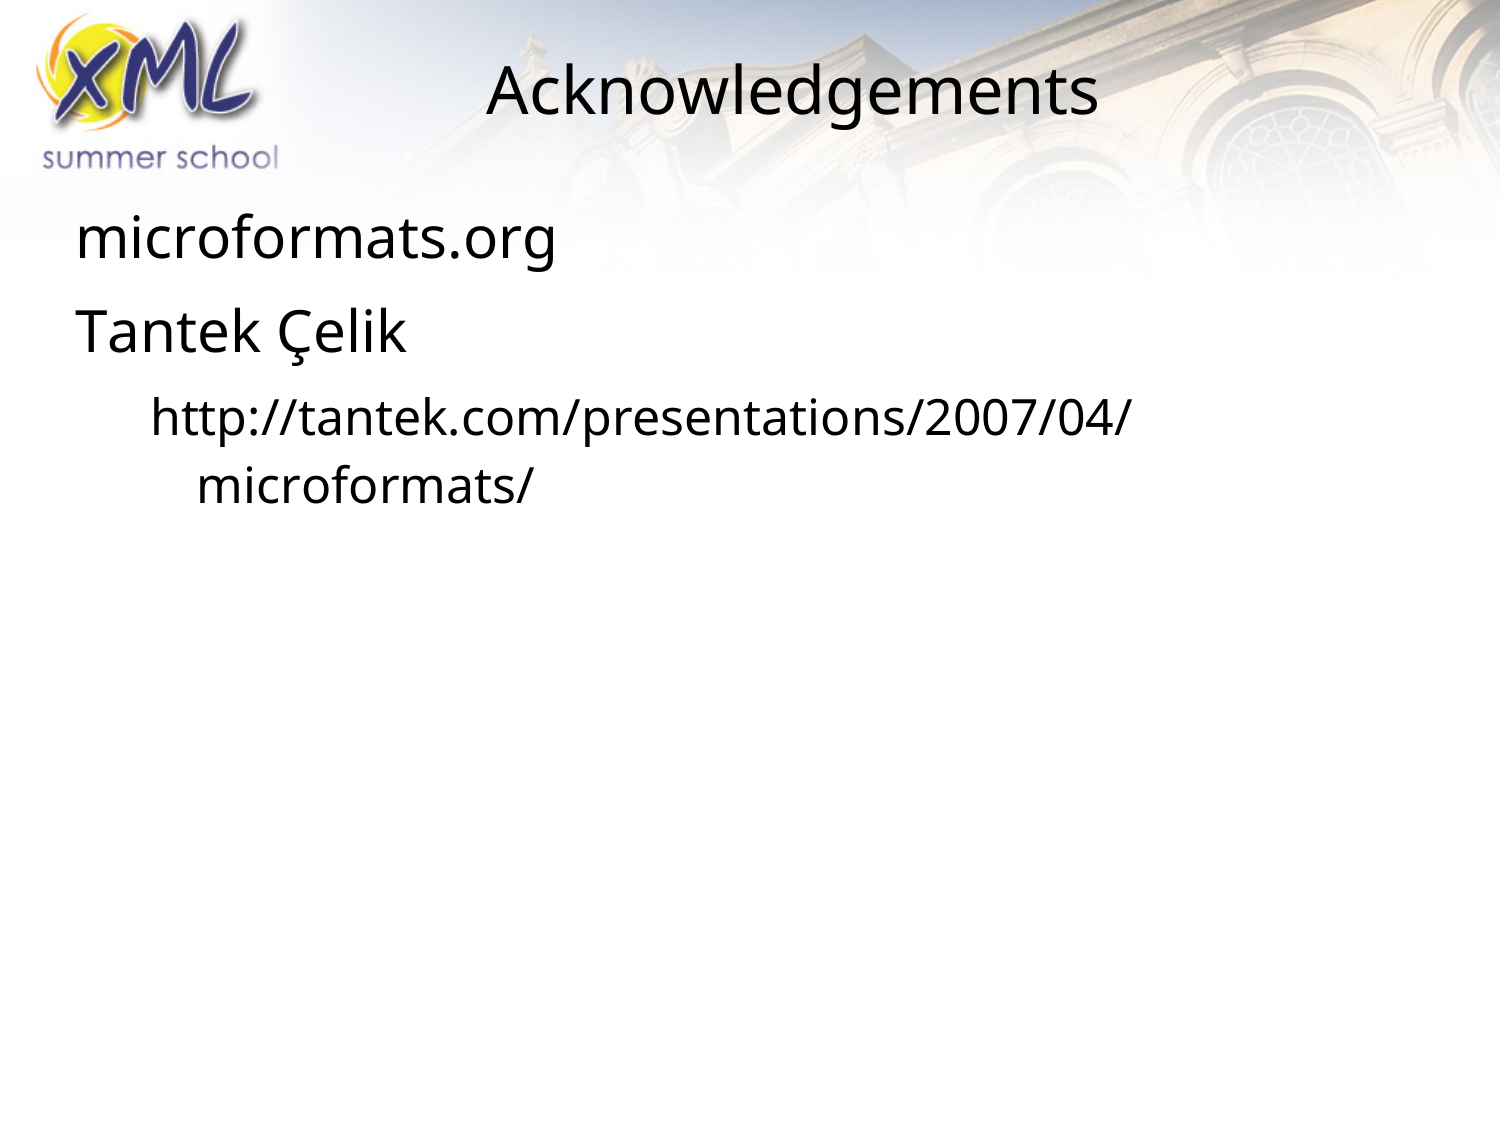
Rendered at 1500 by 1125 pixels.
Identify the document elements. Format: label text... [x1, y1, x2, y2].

picture [0, 0, 1500, 1125]
title Acknowledgements [281, 8, 1306, 170]
list microformats.org Tantek Çelik http://tantek.com/presentations/2007/04/microformats/ [75, 195, 1426, 991]
